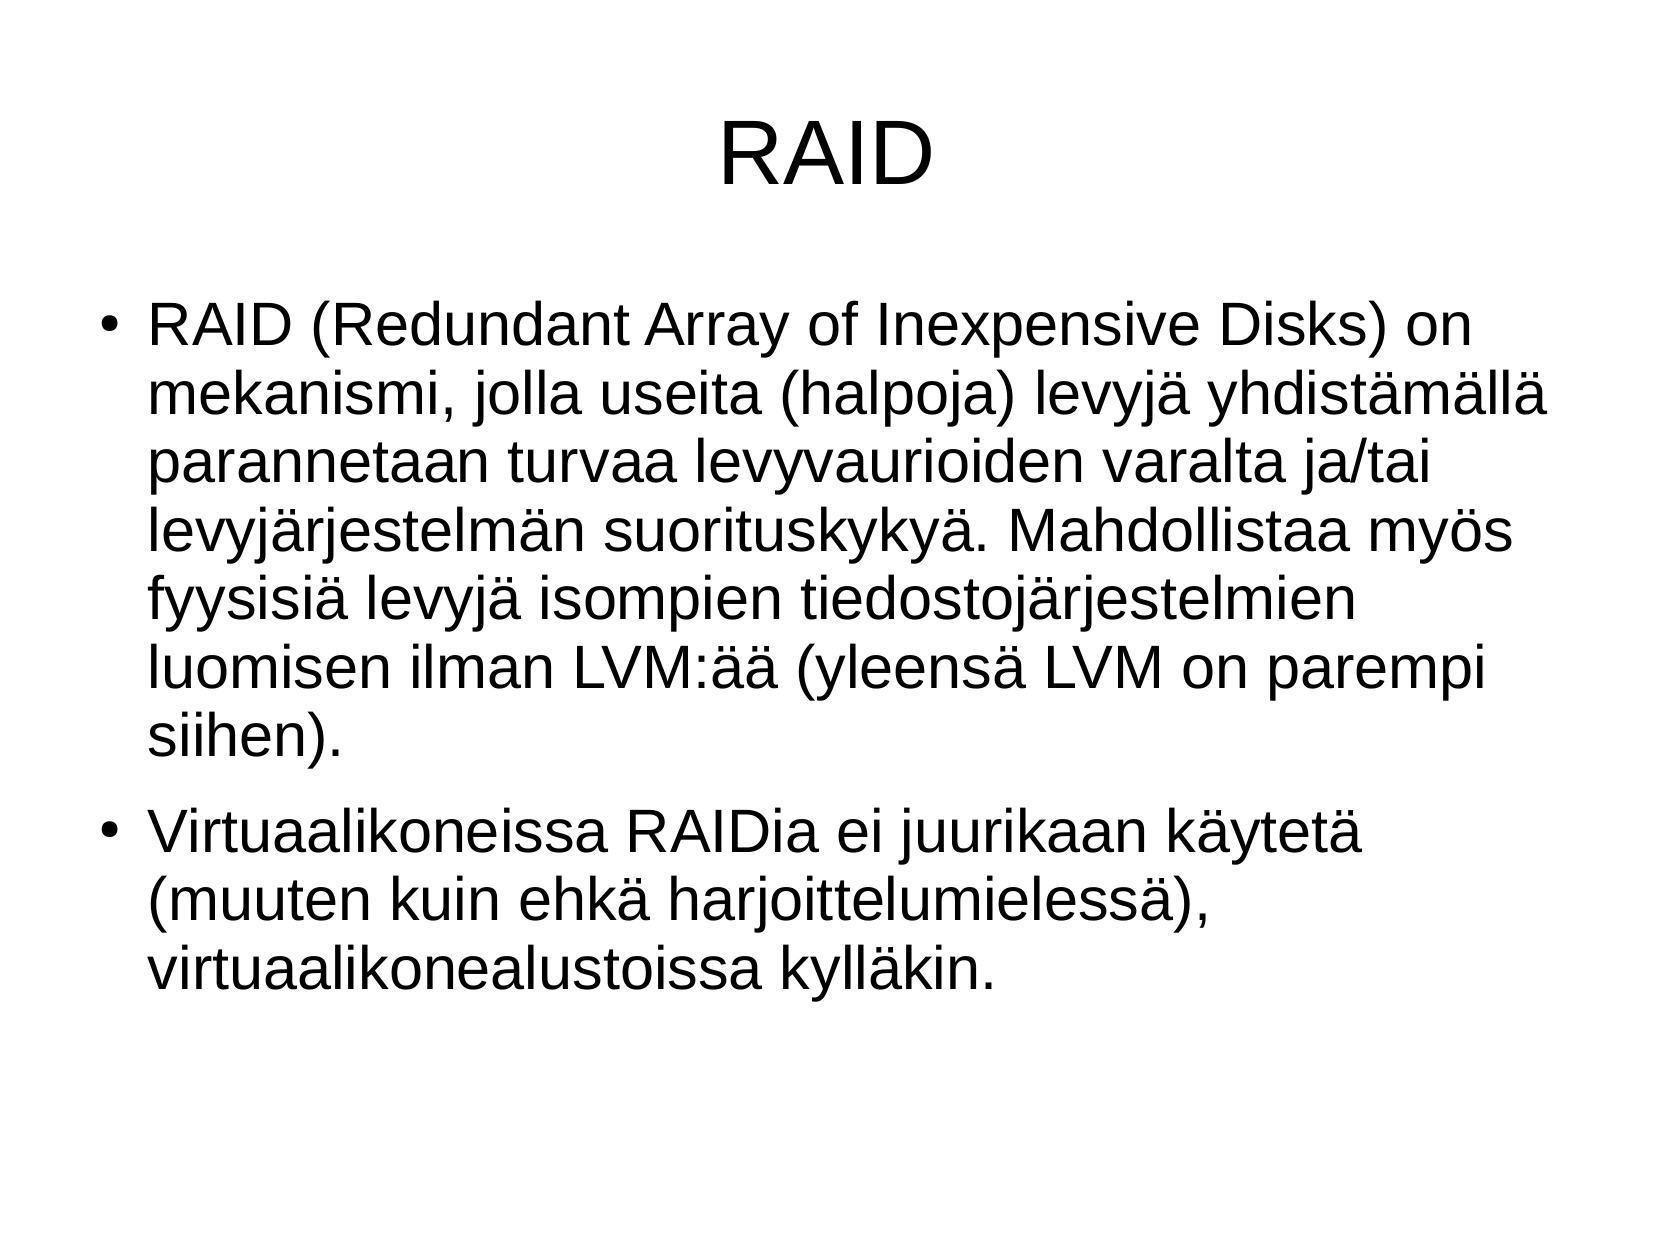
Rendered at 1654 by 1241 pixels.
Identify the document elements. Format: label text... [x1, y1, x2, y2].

title RAID [82, 49, 1571, 257]
list RAID (Redundant Array of Inexpensive Disks) on mekanismi, jolla useita (halpoja) levyjä yhdistämällä parannetaan turvaa levyvaurioiden varalta ja/tai levyjärjestelmän suorituskykyä. Mahdollistaa myös fyysisiä levyjä isompien tiedostojärjestelmien luomisen ilman LVM:ää (yleensä LVM on parempi siihen). Virtuaalikoneissa RAIDia ei juurikaan käytetä (muuten kuin ehkä harjoittelumielessä), virtuaalikonealustoissa kylläkin. [82, 290, 1571, 1010]
